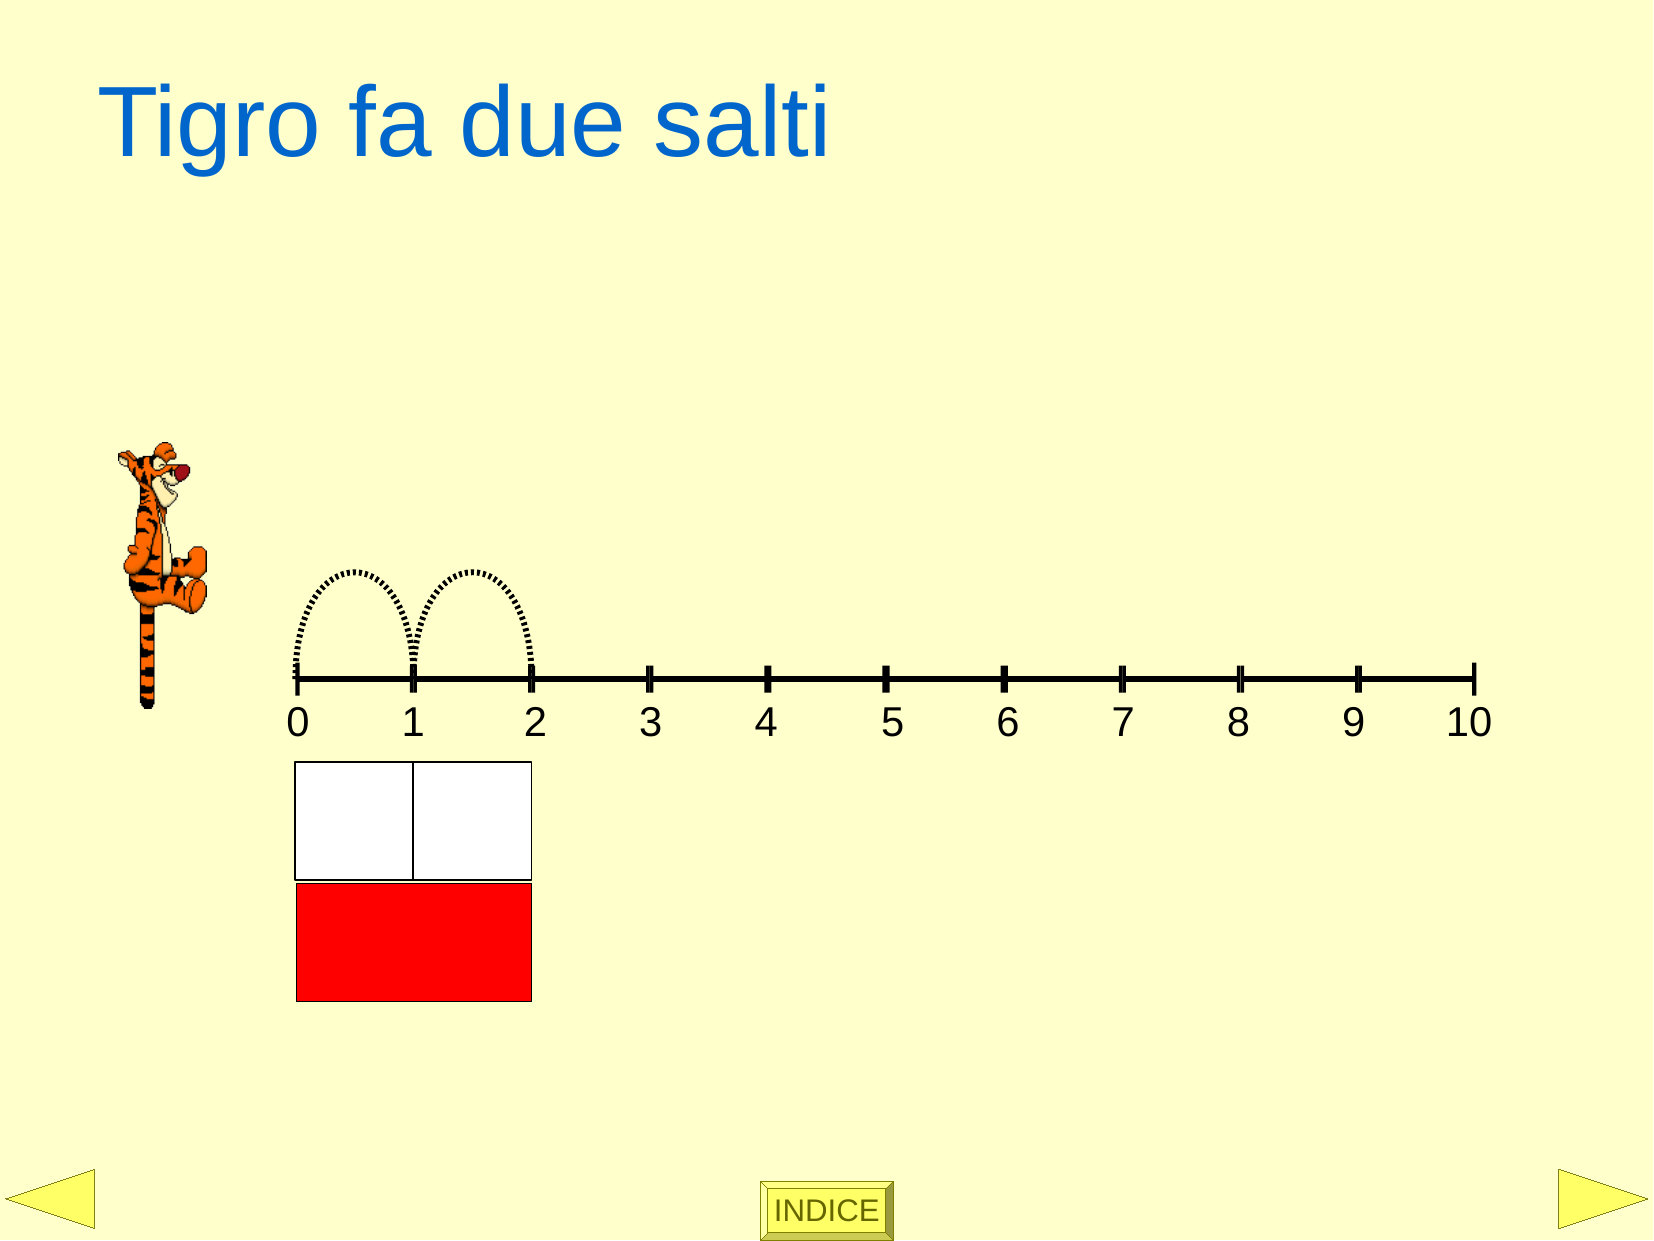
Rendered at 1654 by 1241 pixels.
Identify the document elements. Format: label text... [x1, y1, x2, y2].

text_box Tigro fa due salti [82, 59, 847, 186]
text_box [5, 1169, 95, 1229]
text_box [296, 883, 532, 1002]
text_box 0 1 2 3 4 5 6 7 8 9 10 [271, 690, 1542, 753]
text_box [295, 761, 532, 880]
text_box [1558, 1169, 1648, 1229]
text_box INDICE [768, 1189, 885, 1232]
picture [118, 442, 207, 709]
